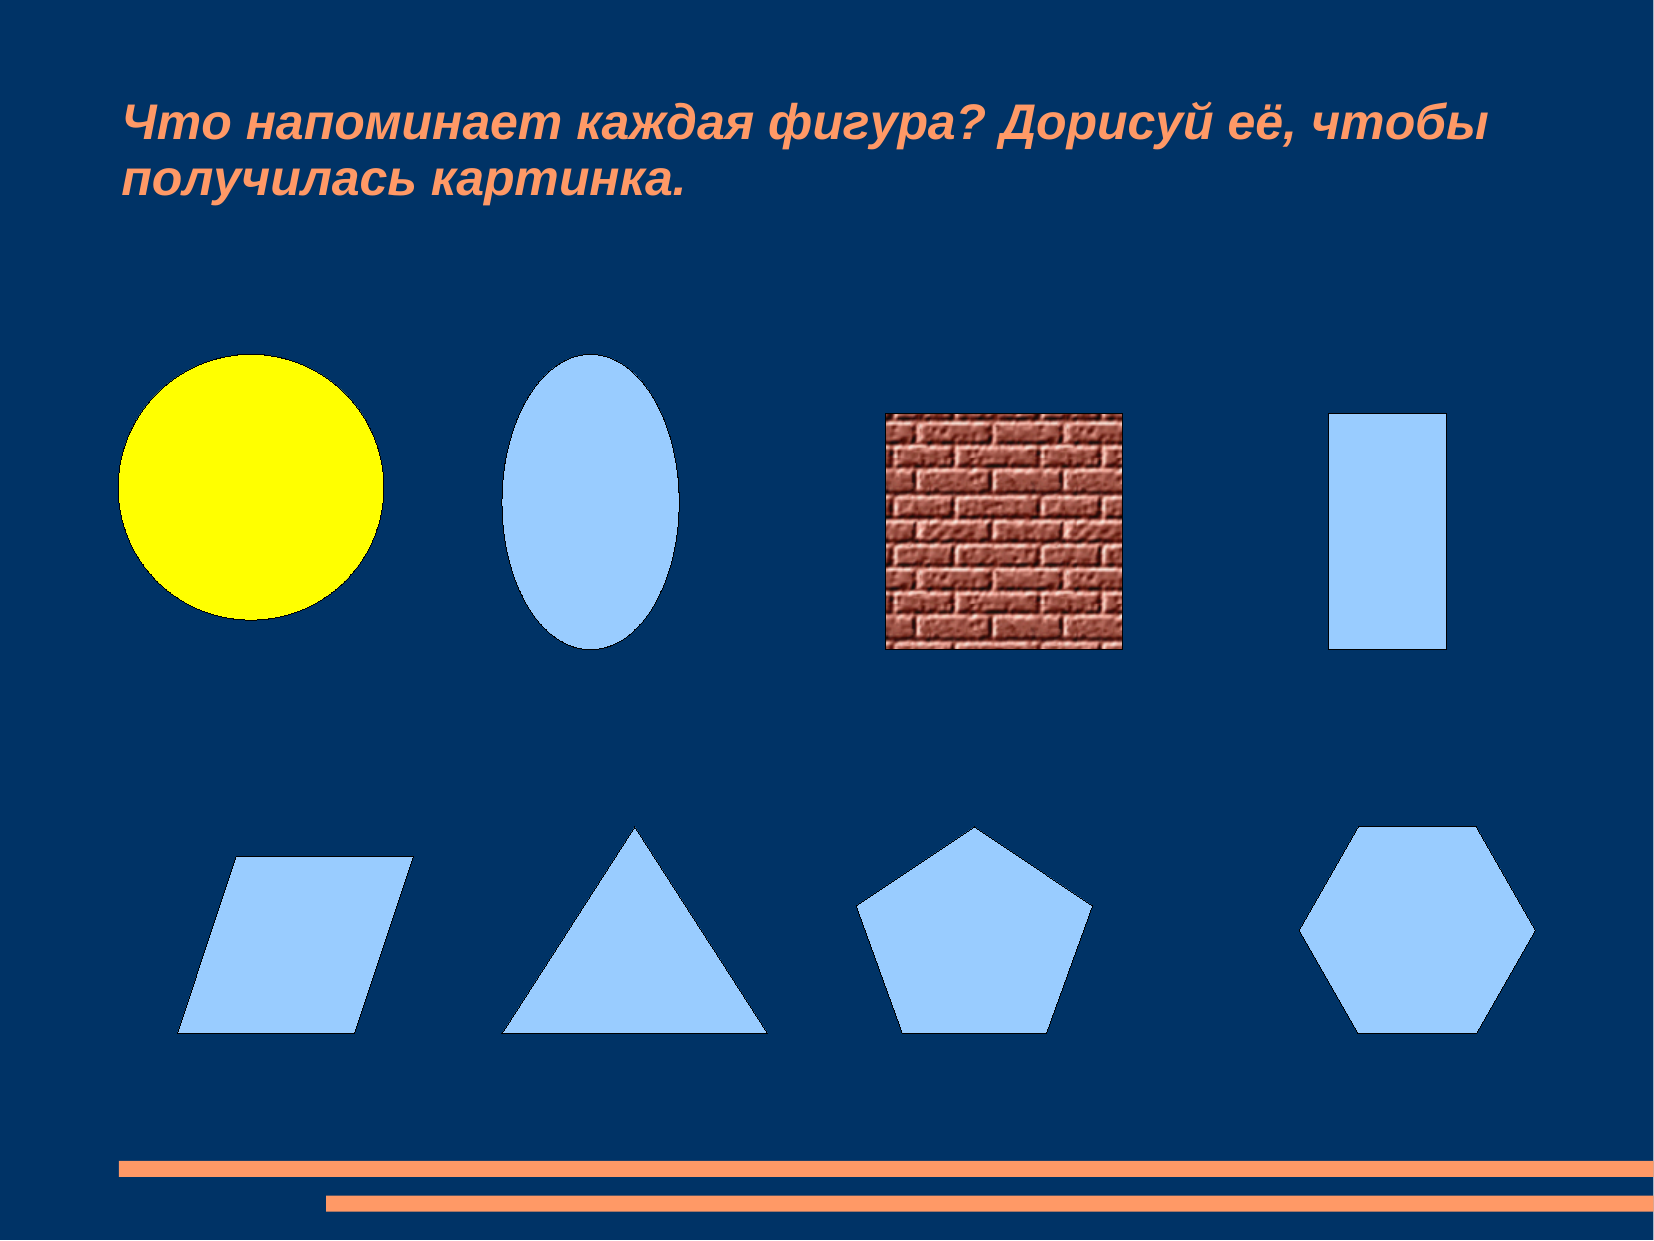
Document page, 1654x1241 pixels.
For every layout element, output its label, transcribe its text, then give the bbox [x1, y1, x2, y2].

text_box [118, 354, 384, 621]
text_box [1299, 826, 1536, 1034]
text_box [501, 354, 680, 650]
text_box [885, 413, 1123, 650]
text_box [856, 826, 1093, 1034]
text_box [1328, 413, 1447, 650]
text_box [501, 826, 768, 1034]
text_box [177, 856, 414, 1034]
title Что напоминает каждая фигура? Дорисуй её, чтобы получилась картинка. [121, 46, 1534, 254]
